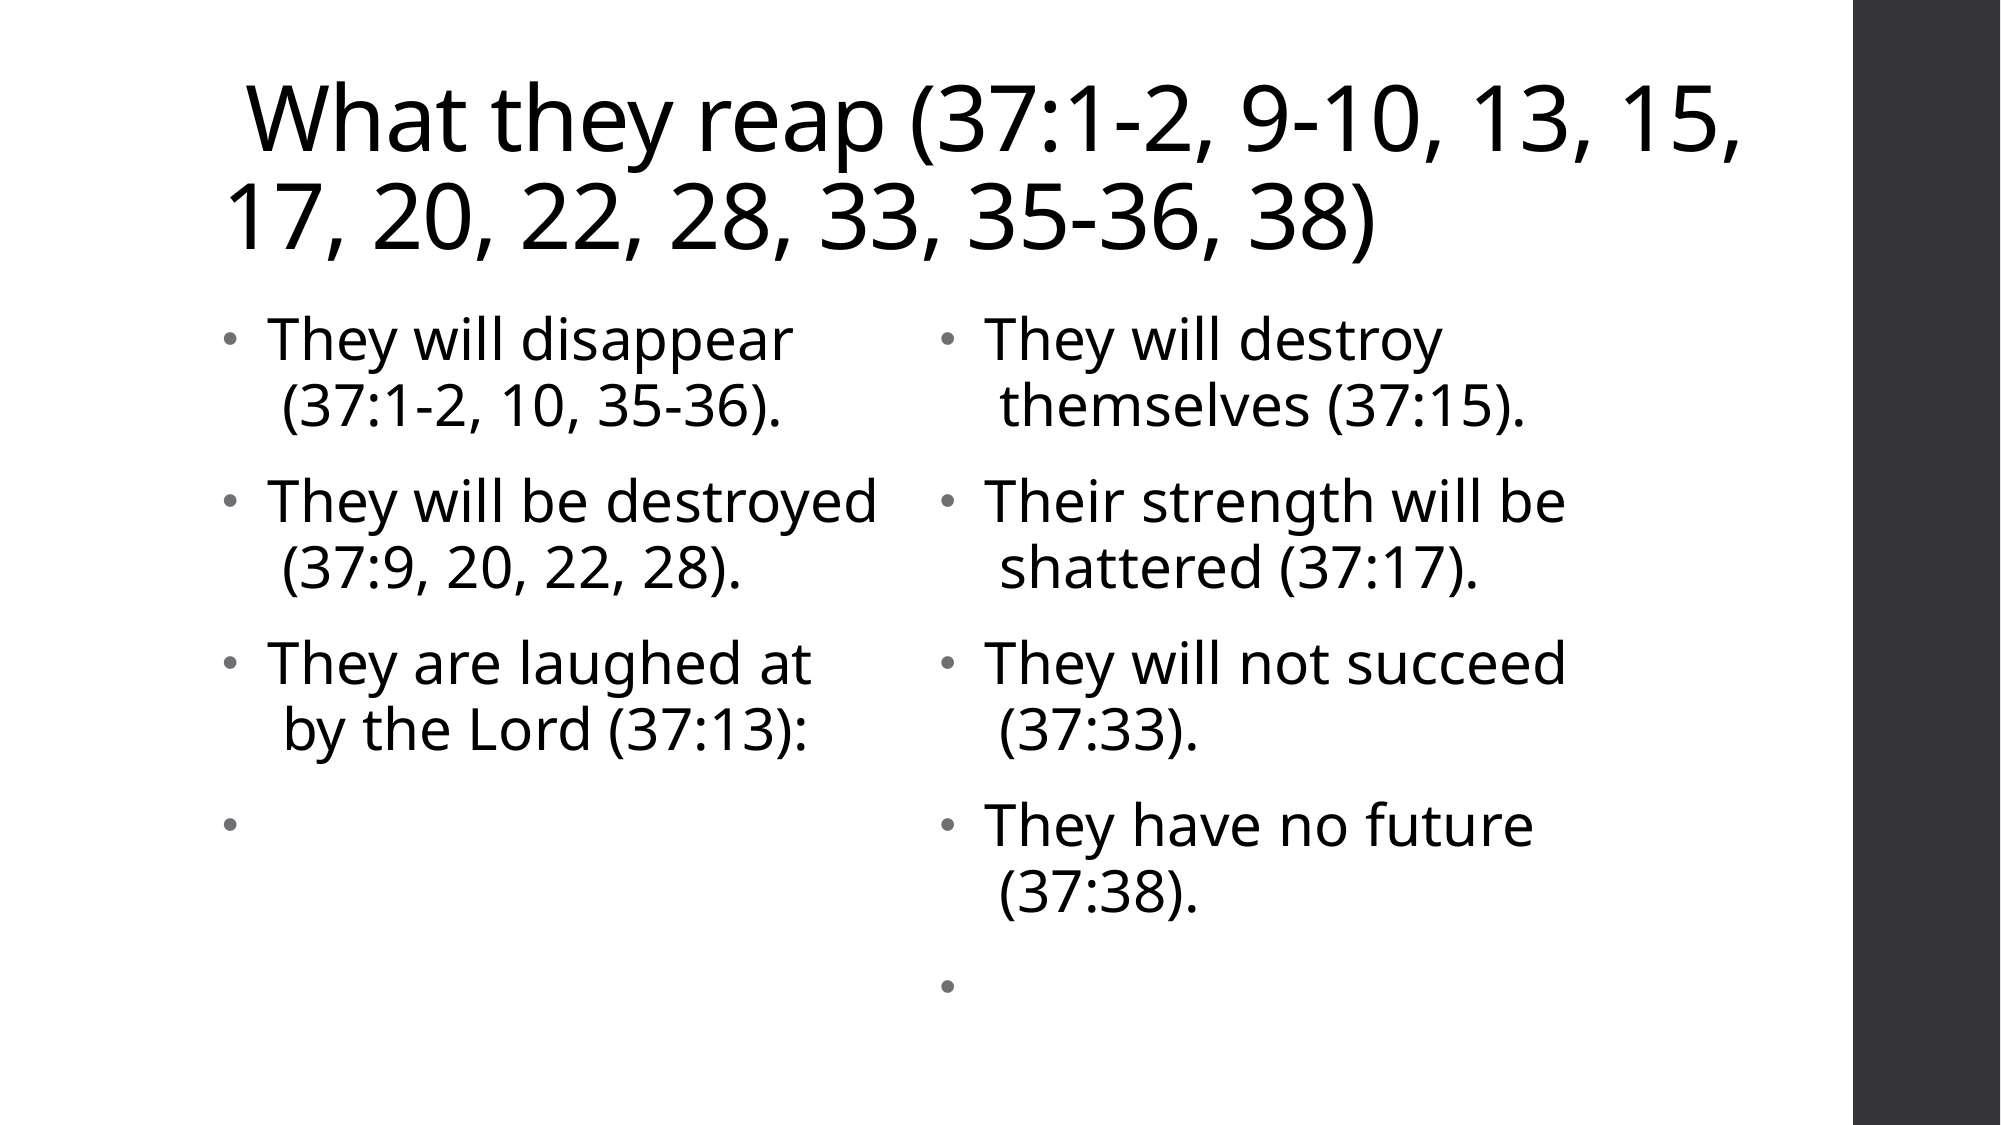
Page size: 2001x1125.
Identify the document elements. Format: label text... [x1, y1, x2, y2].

list They will disappear (37:1-2, 10, 35-36). They will be destroyed (37:9, 20, 22, 28). They are laughed at by the Lord (37:13): [207, 299, 900, 1014]
title What they reap (37:1-2, 9-10, 13, 15, 17, 20, 22, 28, 33, 35-36, 38) [206, 60, 1797, 278]
list They will destroy themselves (37:15). Their strength will be shattered (37:17). They will not succeed (37:33). They have no future (37:38). [924, 299, 1617, 1014]
